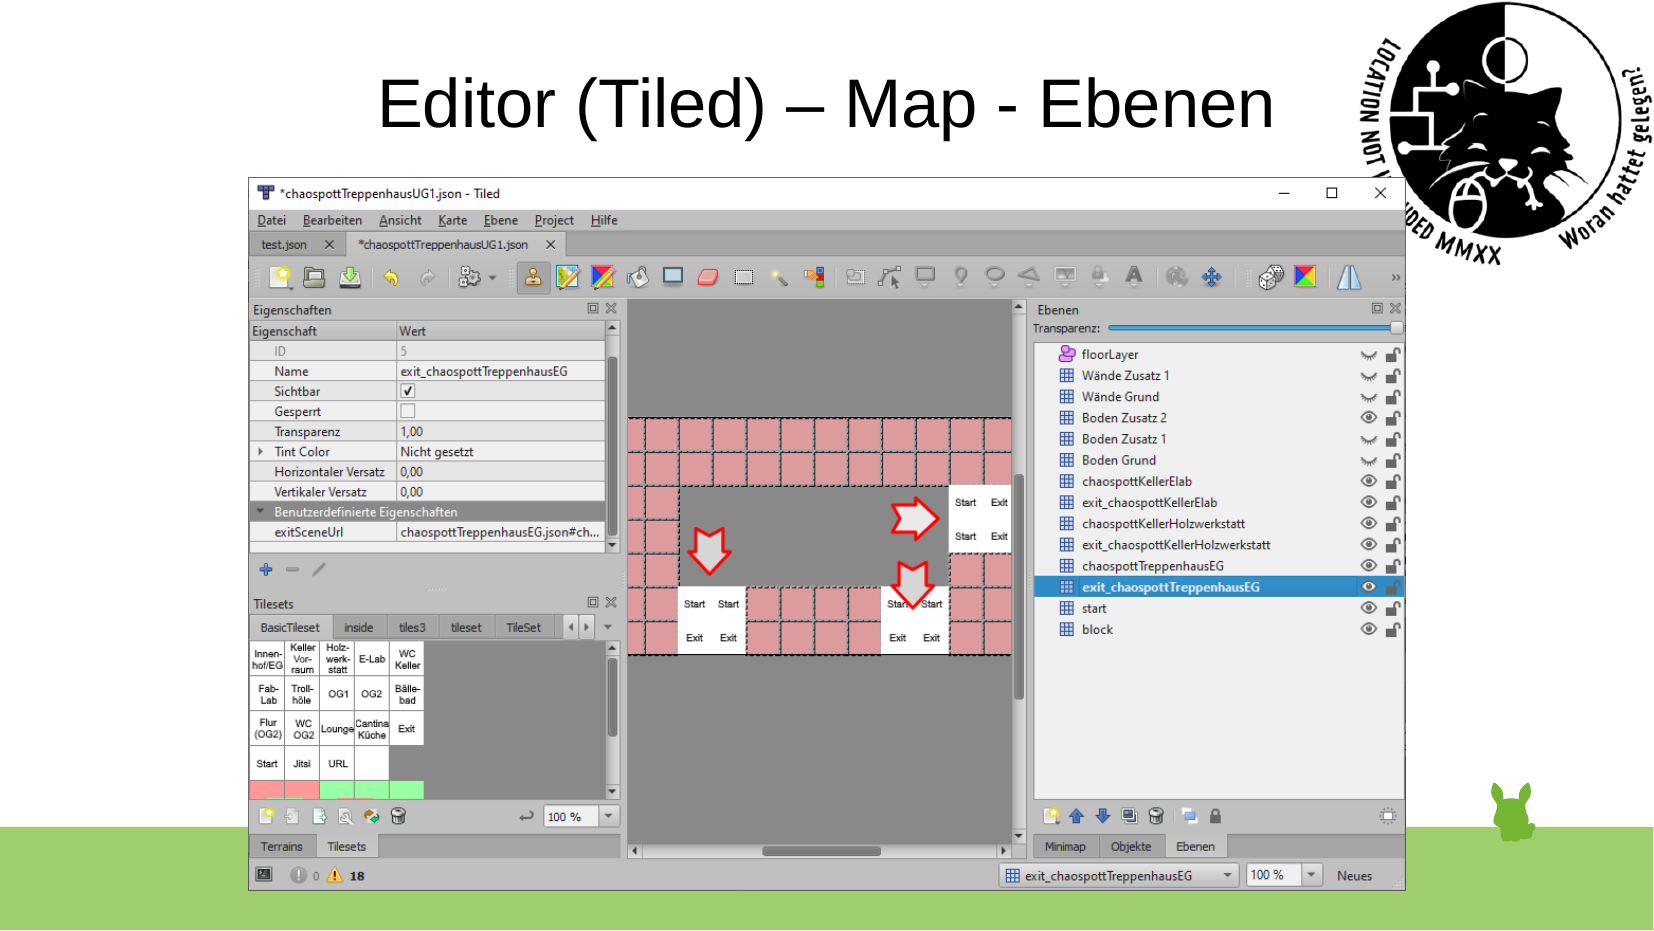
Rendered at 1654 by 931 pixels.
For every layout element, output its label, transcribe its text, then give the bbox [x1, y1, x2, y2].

picture [248, 0, 1654, 891]
title Editor (Tiled) – Map - Ebenen [88, 29, 1565, 178]
